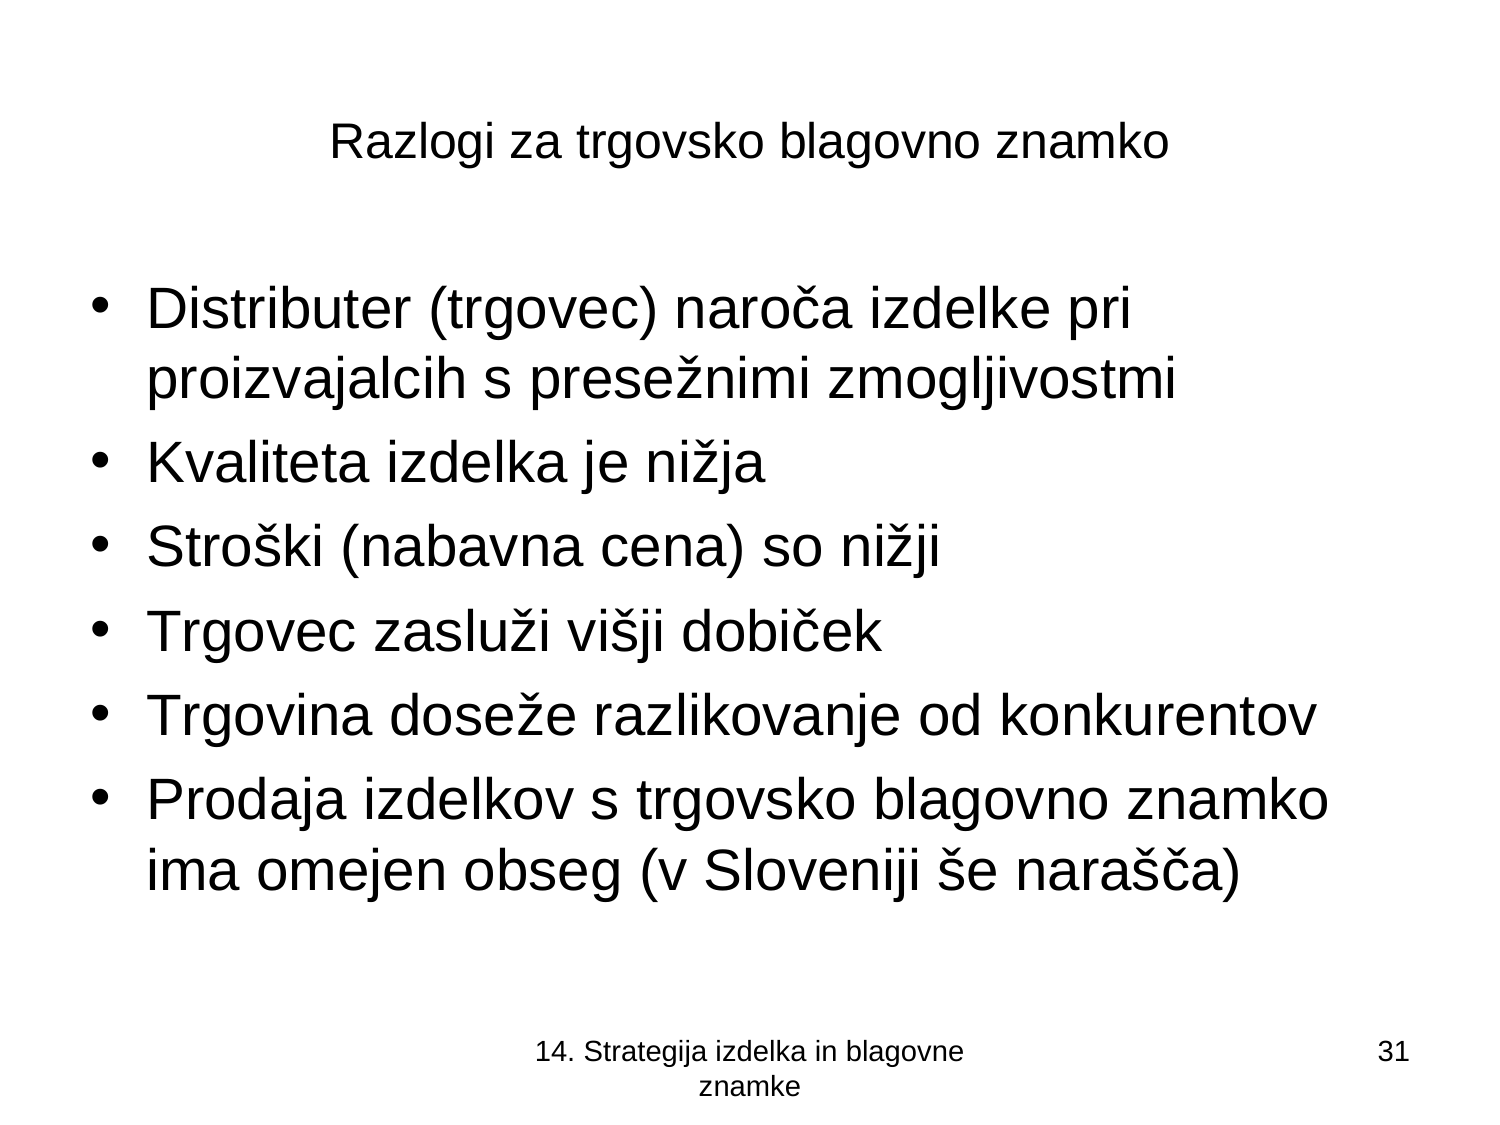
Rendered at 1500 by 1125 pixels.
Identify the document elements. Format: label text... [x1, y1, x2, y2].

title Razlogi za trgovsko blagovno znamko [75, 45, 1426, 233]
text_box <number> [1074, 1024, 1426, 1103]
text_box 14. Strategija izdelka in blagovne znamke [512, 1024, 988, 1103]
list Distributer (trgovec) naroča izdelke pri proizvajalcih s presežnimi zmogljivostmi Kvaliteta izdelka je nižja Stroški (nabavna cena) so nižji Trgovec zasluži višji dobiček Trgovina doseže razlikovanje od konkurentov Prodaja izdelkov s trgovsko blagovno znamko ima omejen obseg (v Sloveniji še narašča) [75, 262, 1426, 1006]
